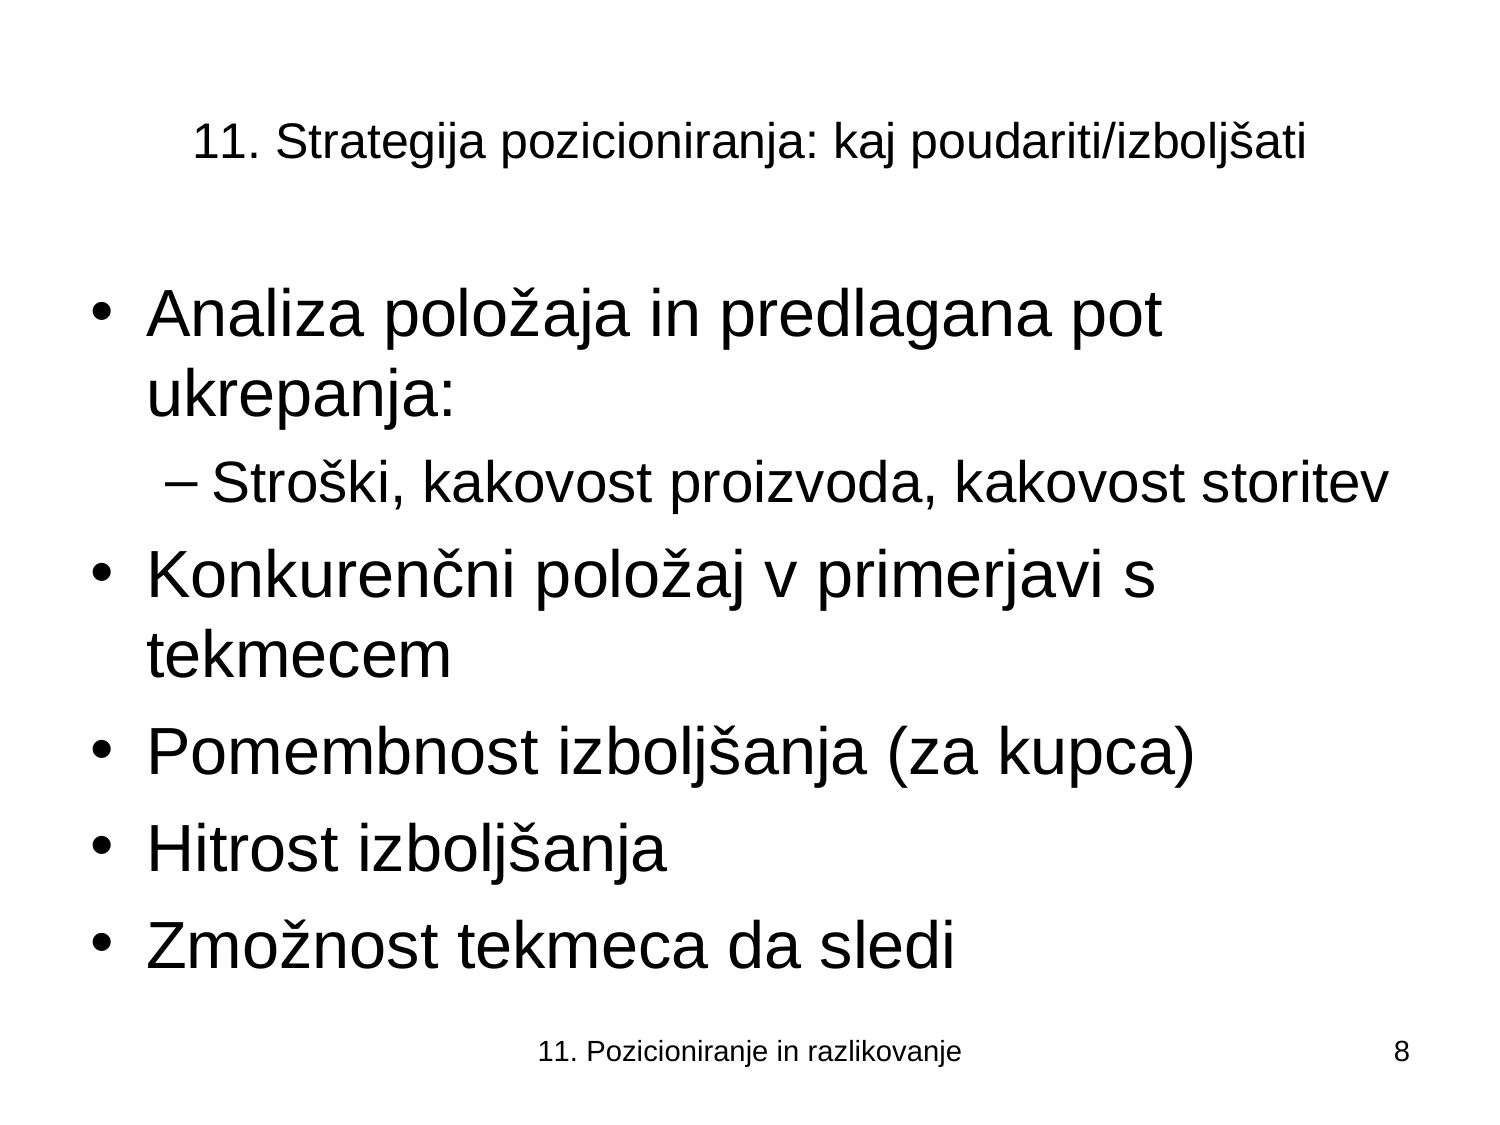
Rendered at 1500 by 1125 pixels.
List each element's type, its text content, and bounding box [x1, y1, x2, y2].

text_box 11. Pozicioniranje in razlikovanje [512, 1024, 988, 1103]
list Analiza položaja in predlagana pot ukrepanja: Stroški, kakovost proizvoda, kakovost storitev Konkurenčni položaj v primerjavi s tekmecem Pomembnost izboljšanja (za kupca) Hitrost izboljšanja Zmožnost tekmeca da sledi [75, 262, 1426, 1006]
title 11. Strategija pozicioniranja: kaj poudariti/izboljšati [75, 45, 1426, 233]
text_box <number> [1074, 1024, 1426, 1103]
